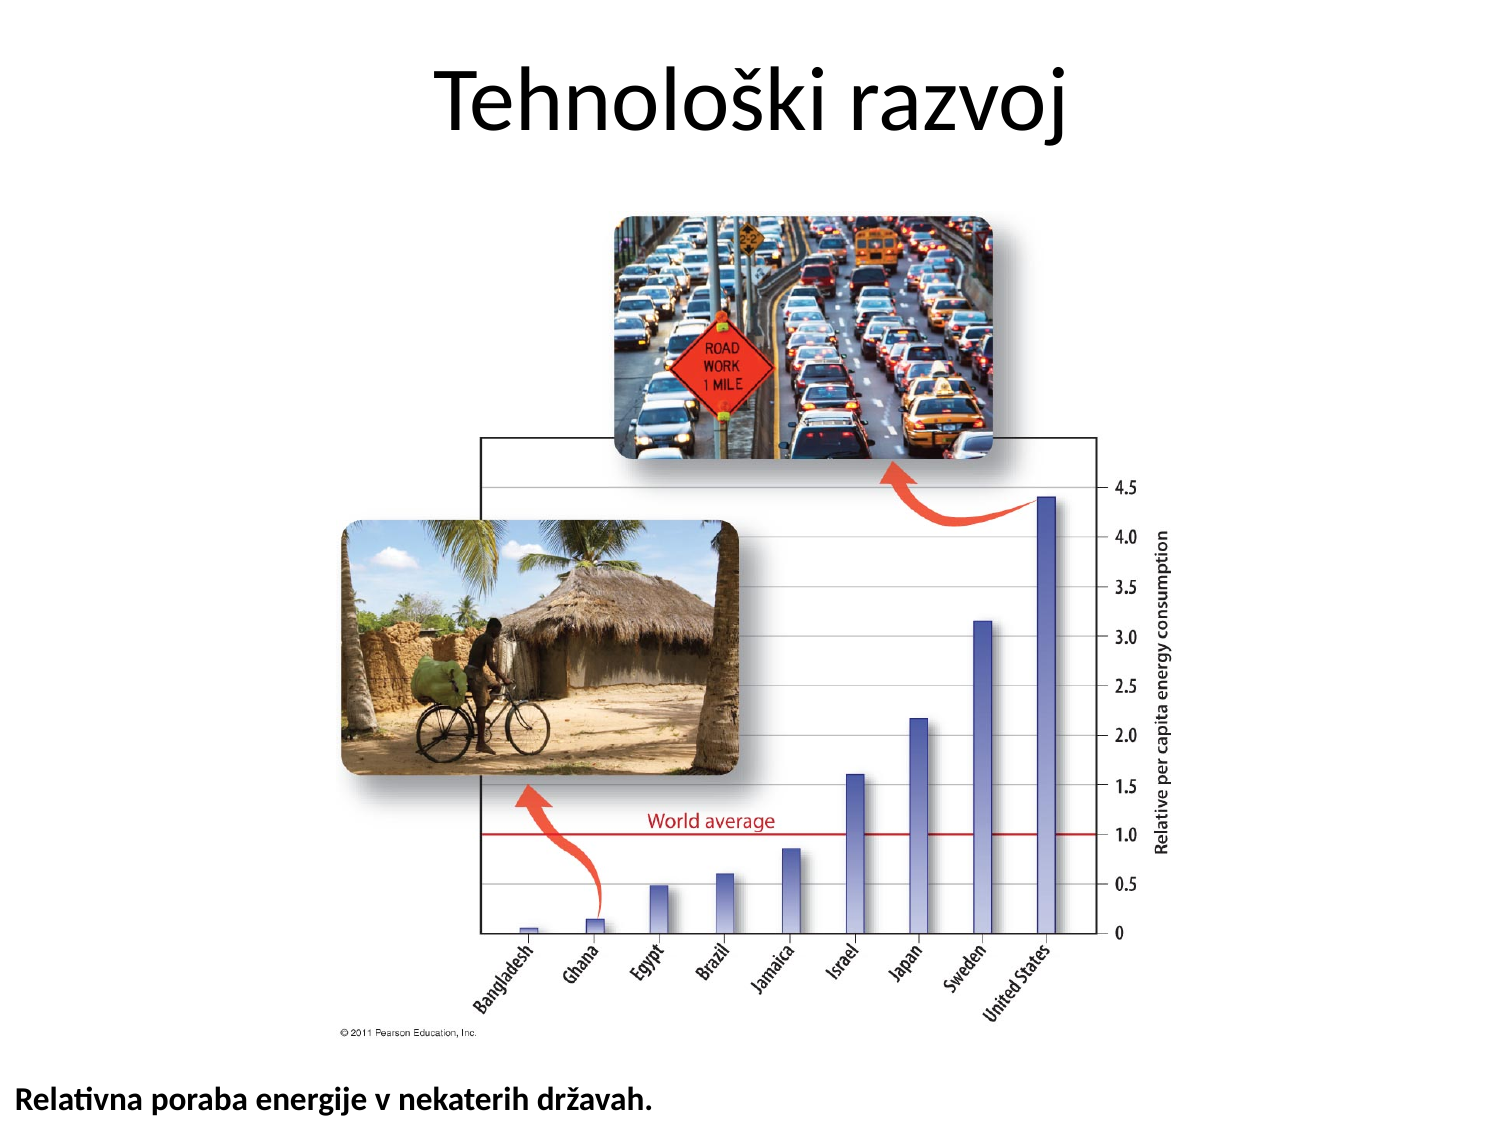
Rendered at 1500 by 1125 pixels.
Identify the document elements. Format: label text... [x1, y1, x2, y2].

title Tehnološki razvoj [76, 0, 1427, 188]
text_box Relativna poraba energije v nekaterih državah. [0, 1069, 1461, 1125]
picture [336, 211, 1176, 1045]
